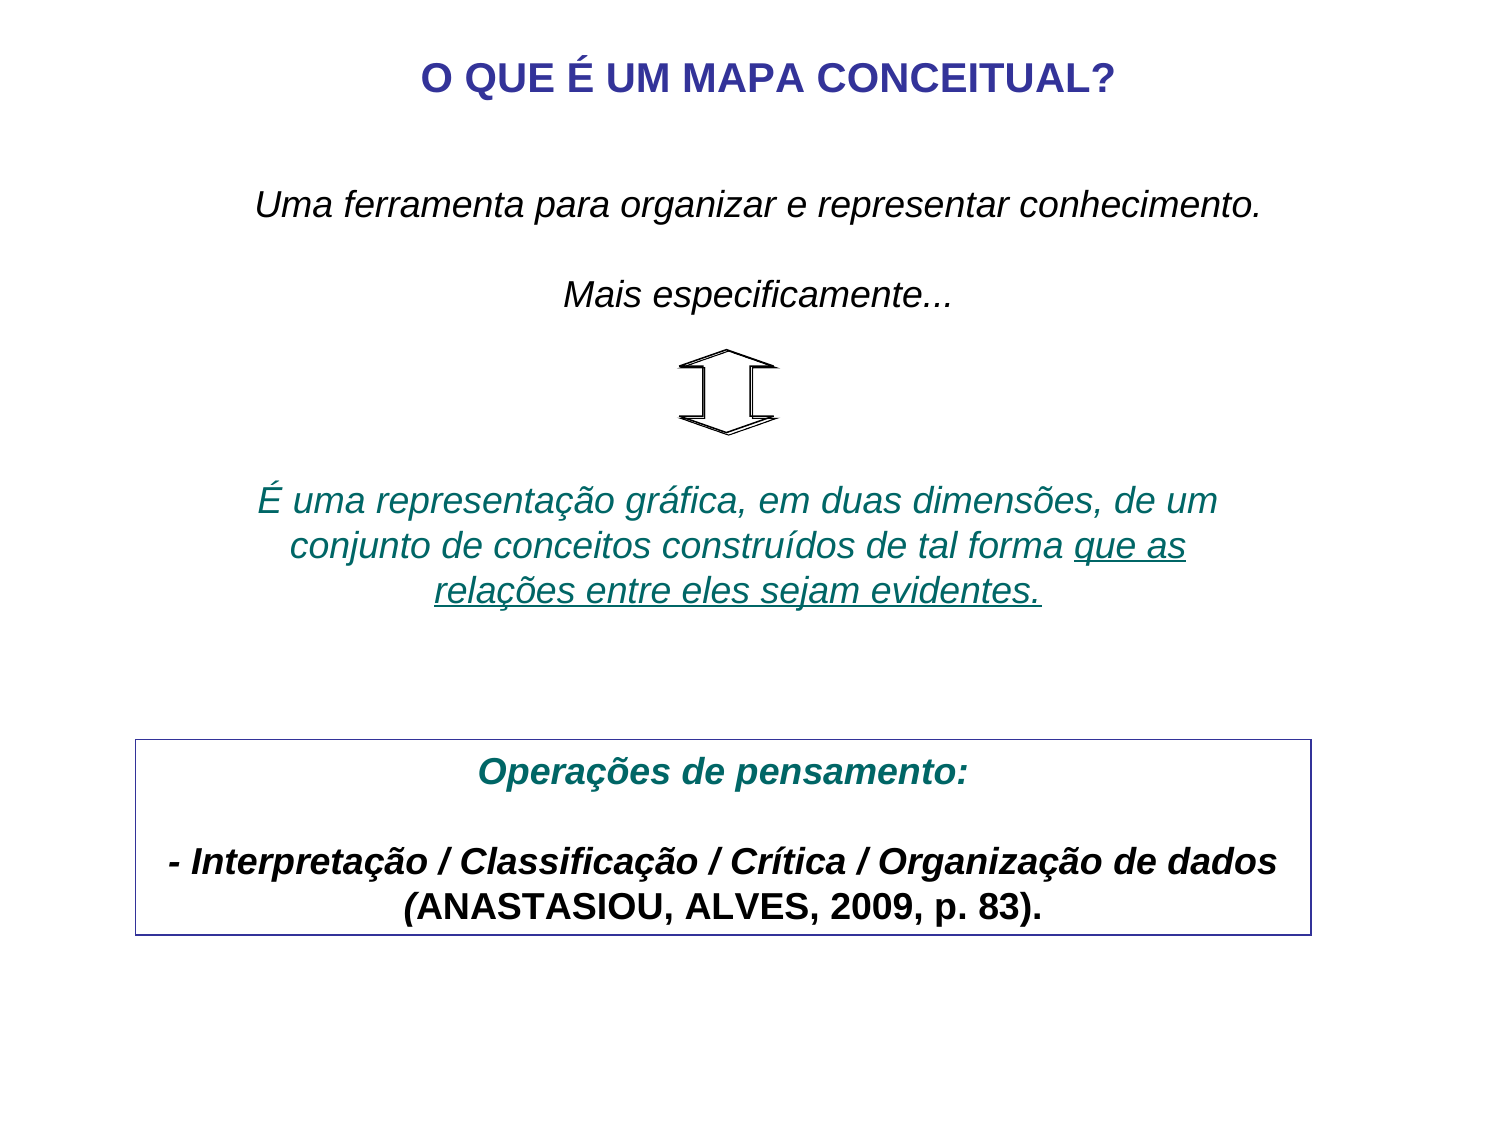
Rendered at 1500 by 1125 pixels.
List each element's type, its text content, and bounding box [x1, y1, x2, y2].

text_box É uma representação gráfica, em duas dimensões, de um conjunto de conceitos construídos de tal forma que as relações entre eles sejam evidentes. [230, 467, 1247, 619]
text_box Operações de pensamento: - Interpretação / Classificação / Crítica / Organização de dados (ANASTASIOU, ALVES, 2009, p. 83). [135, 739, 1312, 935]
text_box O QUE É UM MAPA CONCEITUAL? [405, 42, 1132, 109]
text_box Uma ferramenta para organizar e representar conhecimento. Mais especificamente... [159, 172, 1359, 324]
